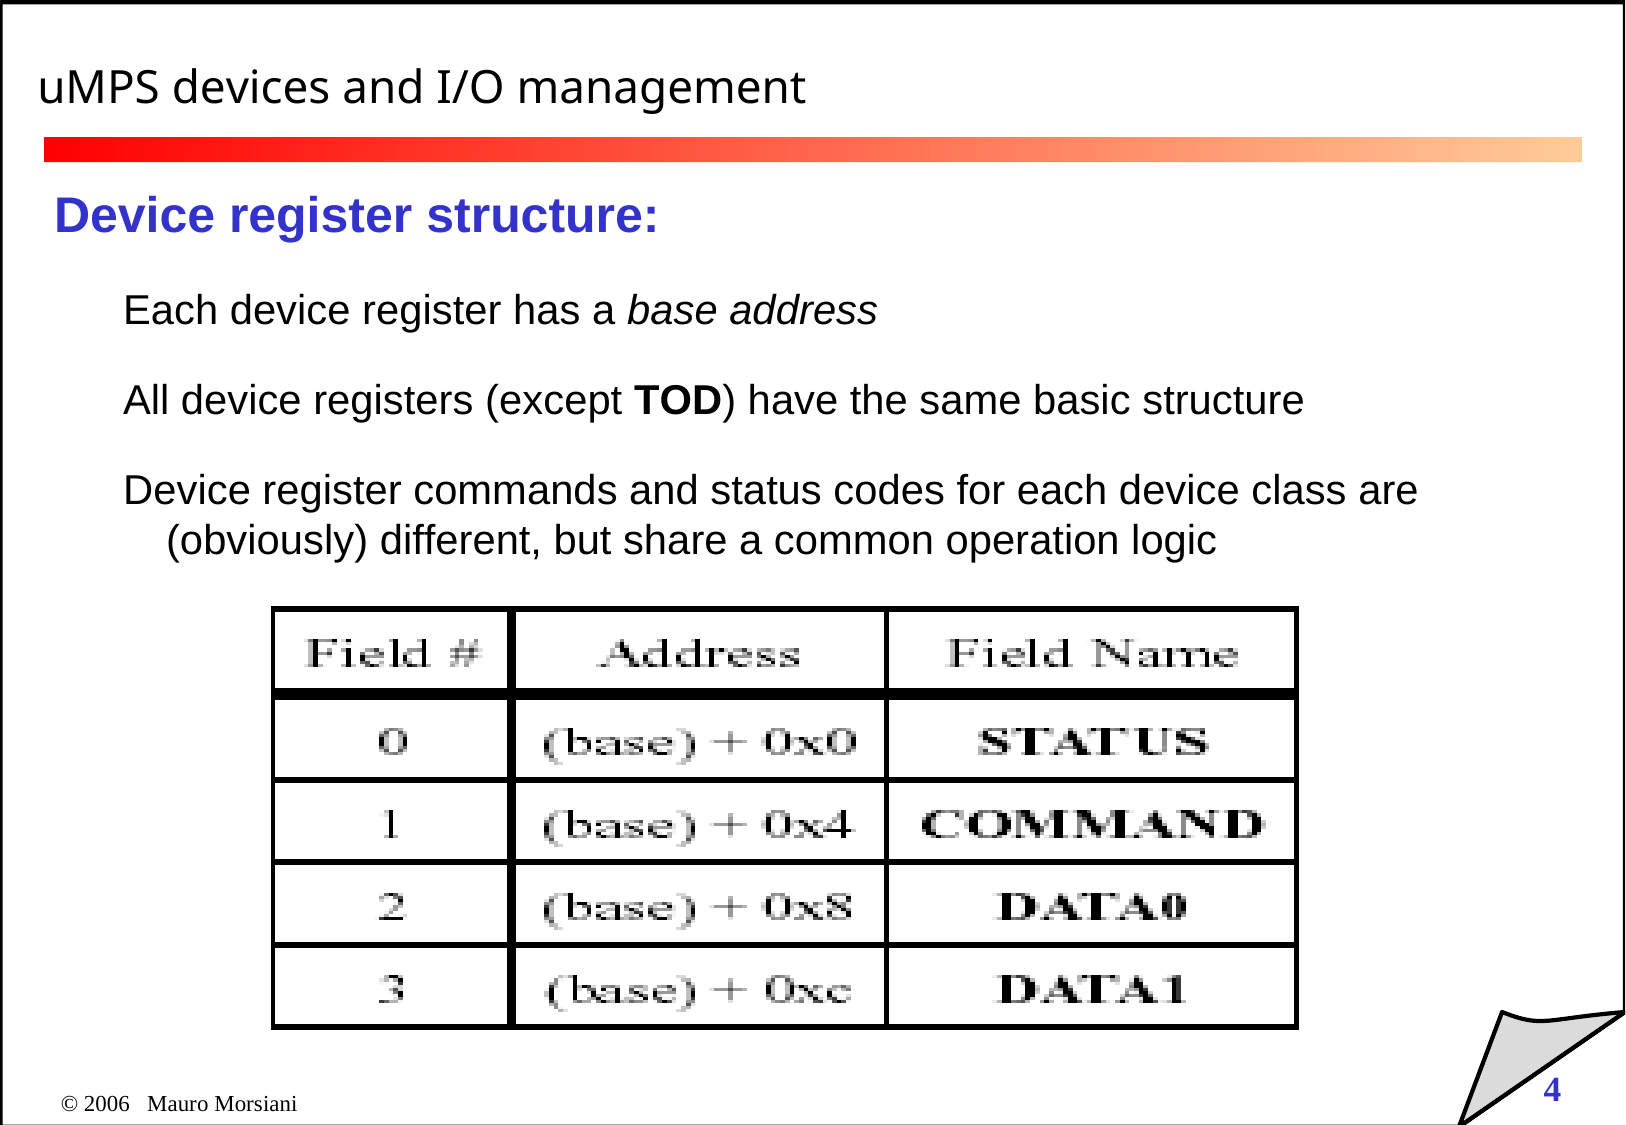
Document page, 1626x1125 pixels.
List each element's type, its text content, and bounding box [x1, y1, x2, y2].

list Device register structure: Each device register has a base address All device registers (except TOD) have the same basic structure Device register commands and status codes for each device class are (obviously) different, but share a common operation logic [54, 187, 1557, 568]
picture [257, 597, 1309, 1037]
title uMPS devices and I/O management [37, 44, 1587, 130]
